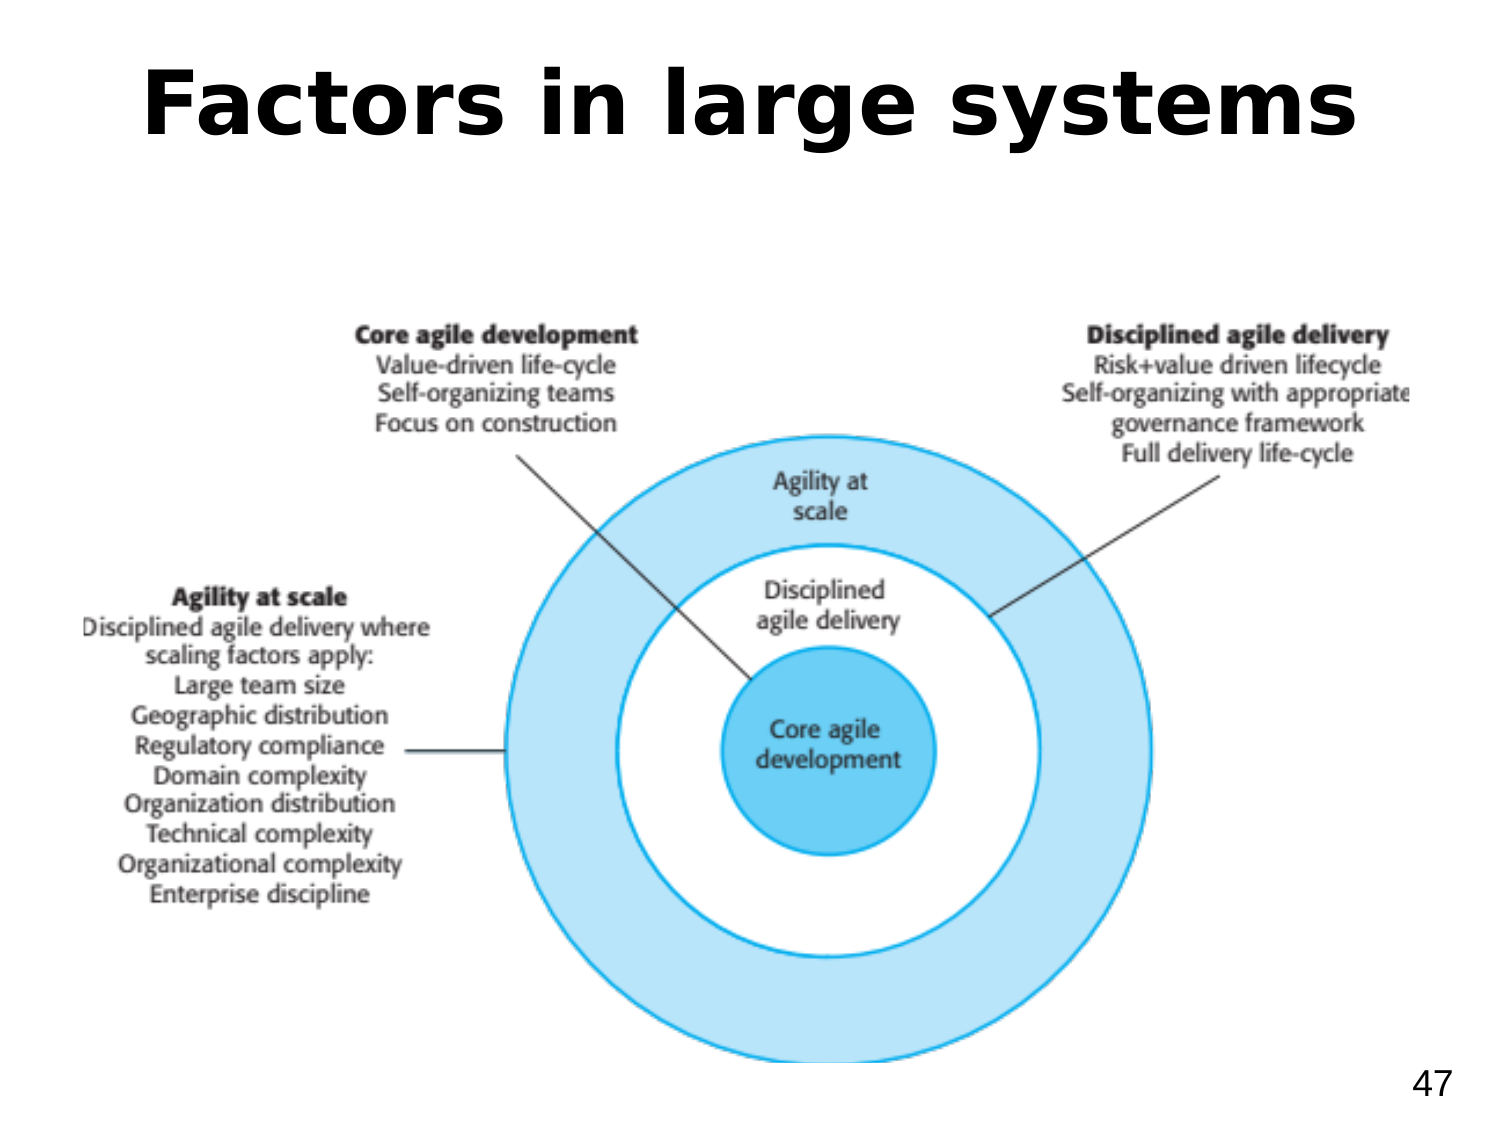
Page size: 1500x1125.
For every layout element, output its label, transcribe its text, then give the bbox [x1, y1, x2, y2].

picture [83, 177, 1410, 1063]
title Factors in large systems [75, 33, 1425, 166]
